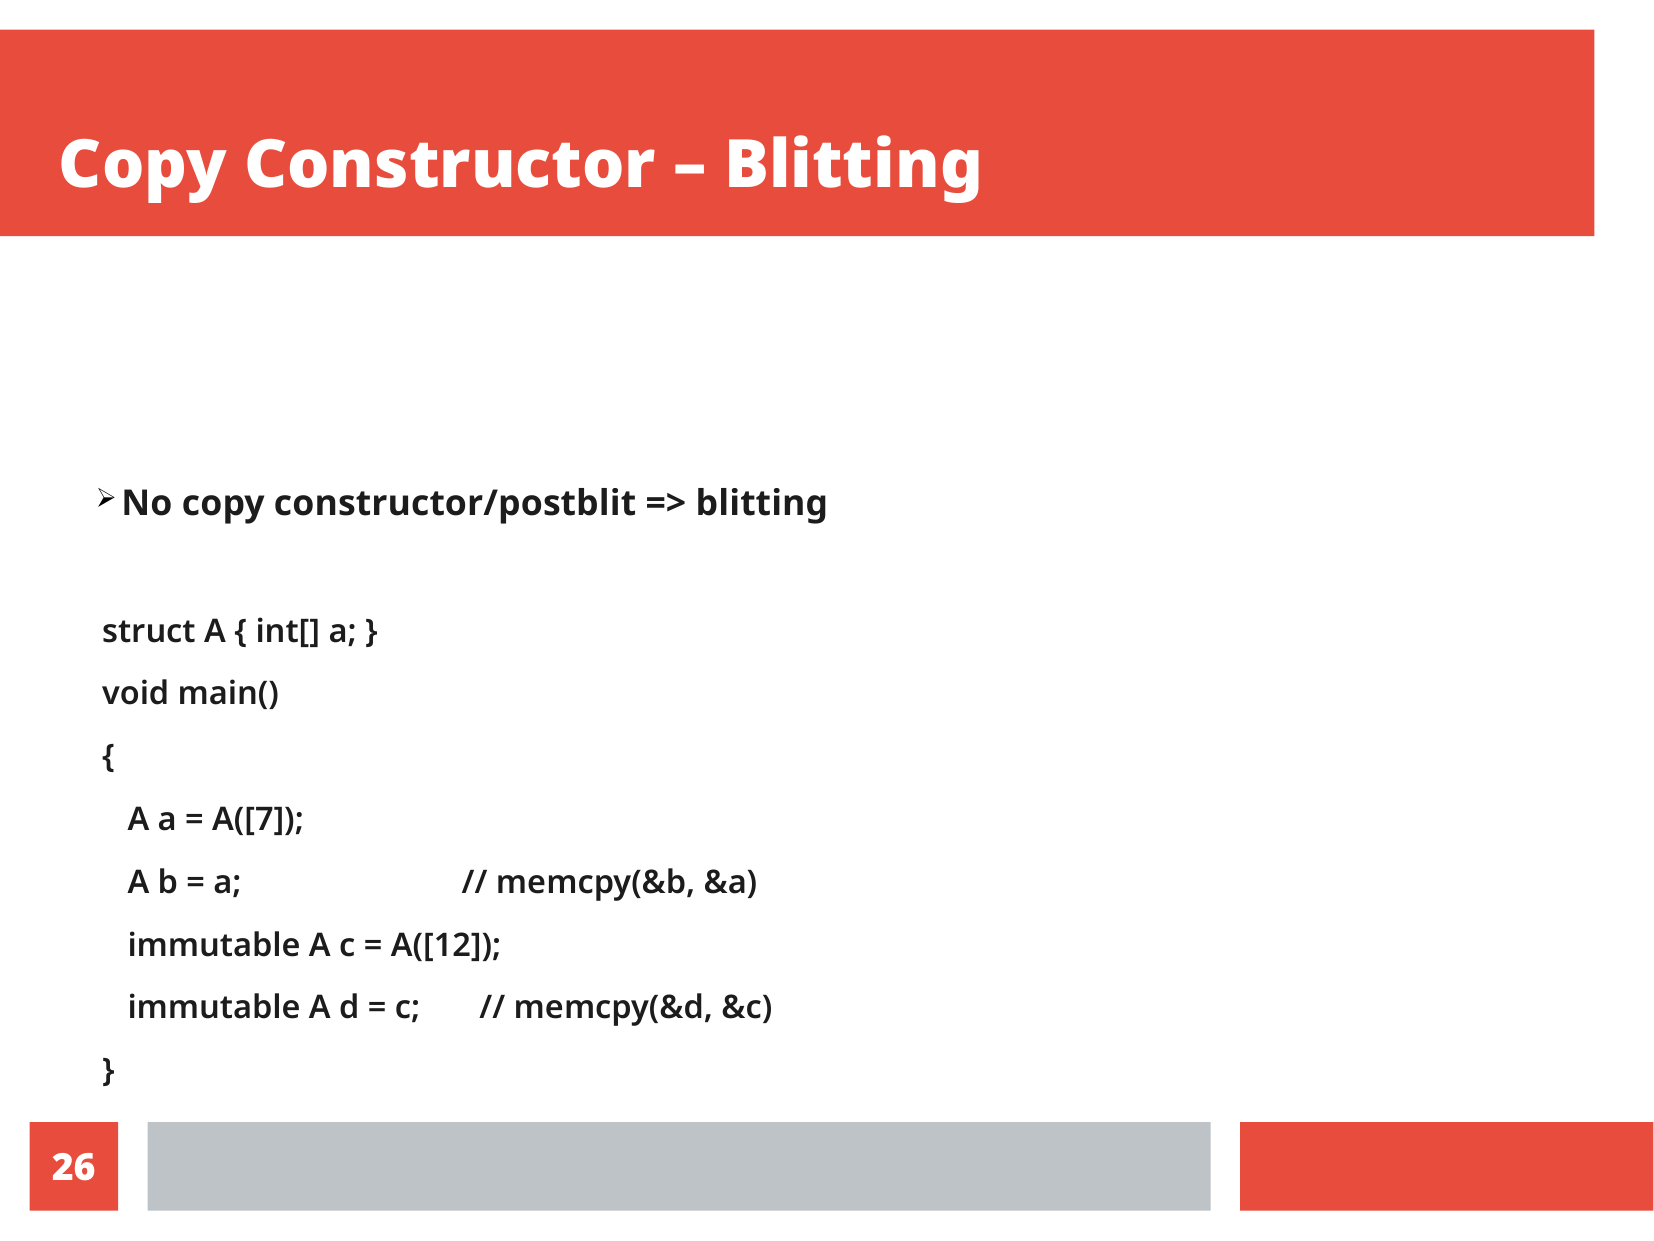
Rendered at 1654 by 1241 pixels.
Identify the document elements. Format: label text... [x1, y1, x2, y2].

list No copy constructor/postblit => blitting struct A { int[] a; } void main() { A a = A([7]); A b = a; // memcpy(&b, &a) immutable A c = A([12]); immutable A d = c; // memcpy(&d, &c) } [59, 324, 1565, 1093]
title Copy Constructor – Blitting [59, 59, 1595, 207]
